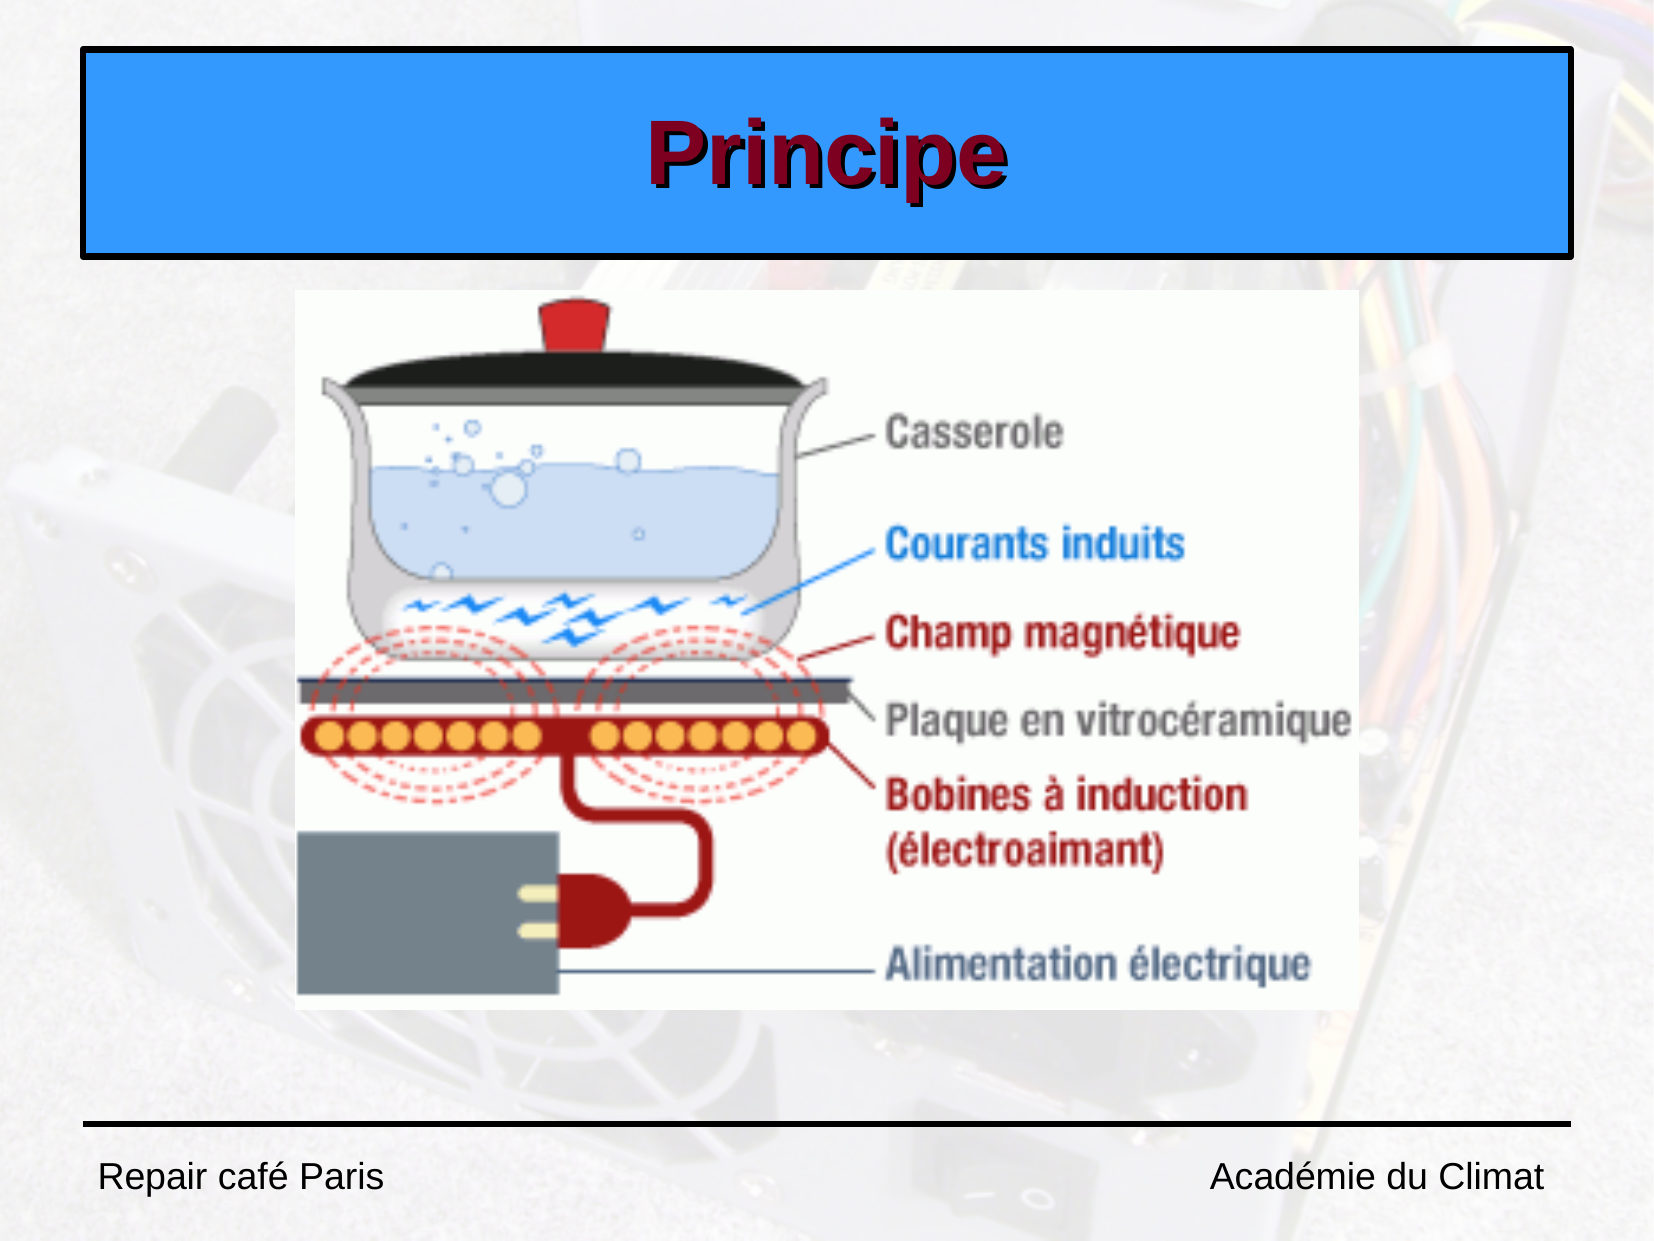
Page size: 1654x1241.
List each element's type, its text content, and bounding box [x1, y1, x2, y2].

picture [0, 0, 1654, 1241]
text_box Repair café Paris Académie du Climat [82, 1147, 1571, 1205]
title Principe [82, 49, 1571, 257]
